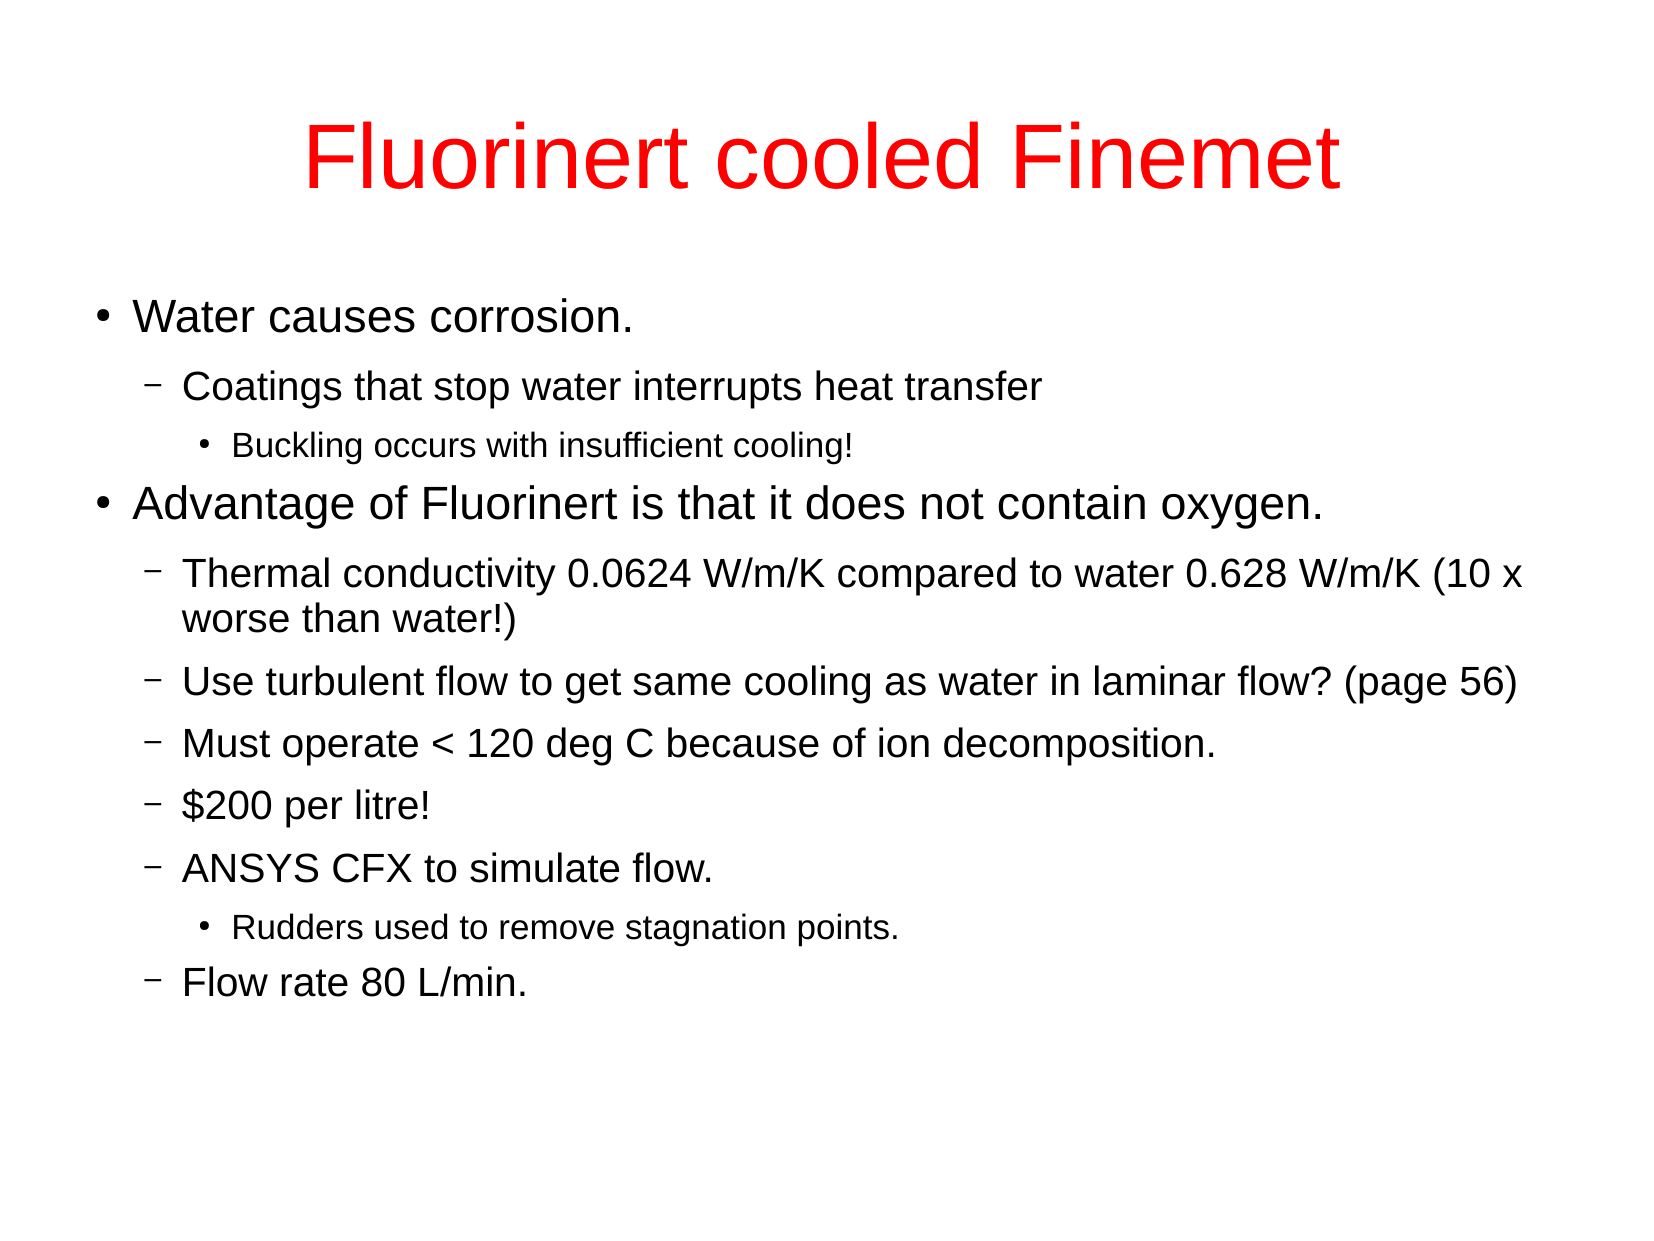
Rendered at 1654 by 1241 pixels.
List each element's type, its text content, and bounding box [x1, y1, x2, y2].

title Fluorinert cooled Finemet [78, 53, 1567, 261]
list Water causes corrosion. Coatings that stop water interrupts heat transfer Buckling occurs with insufficient cooling! Advantage of Fluorinert is that it does not contain oxygen. Thermal conductivity 0.0624 W/m/K compared to water 0.628 W/m/K (10 x worse than water!) Use turbulent flow to get same cooling as water in laminar flow? (page 56) Must operate < 120 deg C because of ion decomposition. $200 per litre! ANSYS CFX to simulate flow. Rudders used to remove stagnation points. Flow rate 80 L/min. [82, 290, 1571, 1010]
